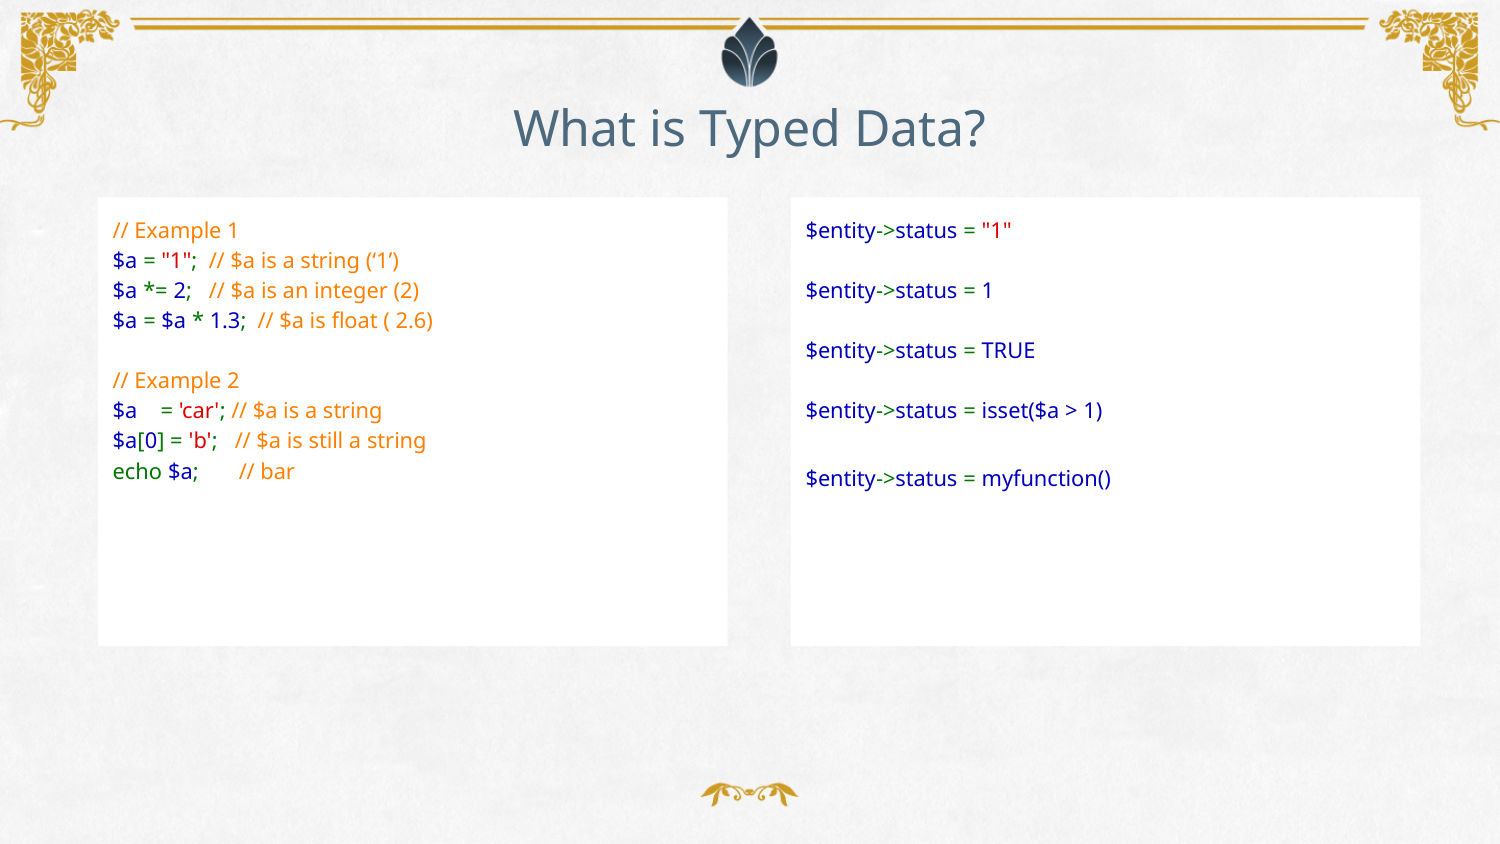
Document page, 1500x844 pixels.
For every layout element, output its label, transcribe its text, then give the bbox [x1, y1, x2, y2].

picture [0, 0, 1500, 844]
text_box $entity->status = "1" $entity->status = 1 $entity->status = TRUE $entity->status = isset($a > 1) $entity->status = myfunction() [790, 197, 1421, 647]
text_box // Example 1 $a = "1"; // $a is a string (‘1’) $a *= 2; // $a is an integer (2) $a = $a * 1.3; // $a is float ( 2.6) // Example 2 $a = 'car'; // $a is a string $a[0] = 'b'; // $a is still a string echo $a; // bar [97, 197, 728, 647]
text_box What is Typed Data? [393, 81, 1107, 161]
